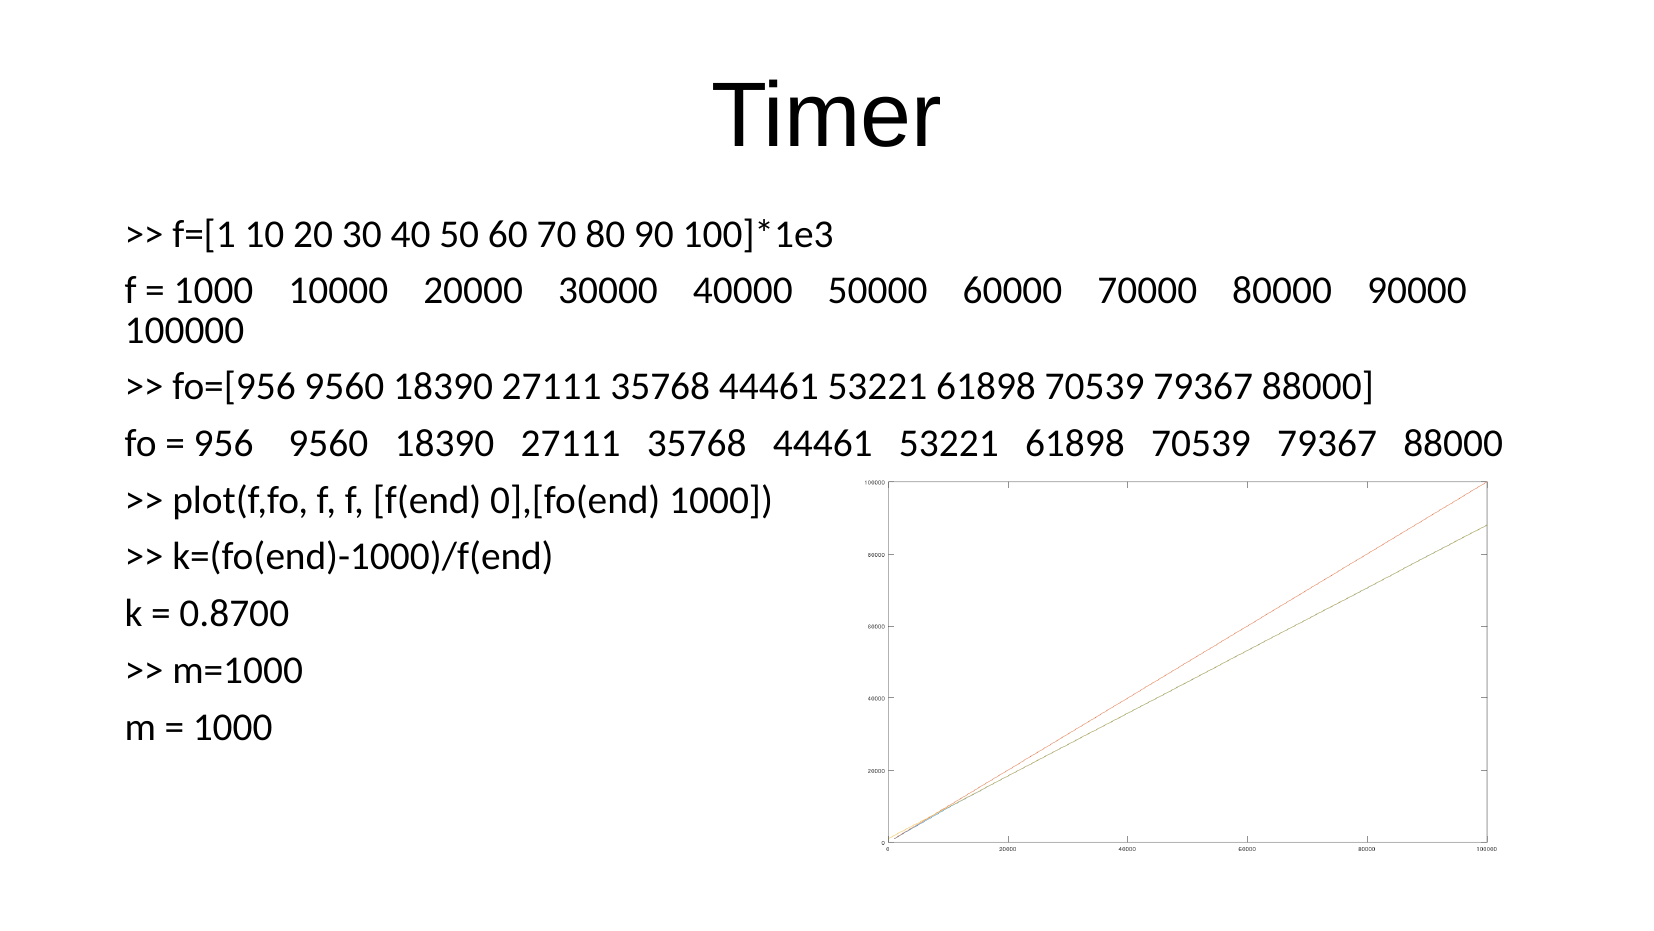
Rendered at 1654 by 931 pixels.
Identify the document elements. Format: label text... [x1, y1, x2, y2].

picture [856, 472, 1506, 860]
title Timer [82, 37, 1571, 193]
list >> f=[1 10 20 30 40 50 60 70 80 90 100]*1e3 f = 1000 10000 20000 30000 40000 50000 60000 70000 80000 90000 100000 >> fo=[956 9560 18390 27111 35768 44461 53221 61898 70539 79367 88000] fo = 956 9560 18390 27111 35768 44461 53221 61898 70539 79367 88000 >> plot(f,fo, f, f, [f(end) 0],[fo(end) 1000]) >> k=(fo(end)-1000)/f(end) k = 0.8700 >> m=1000 m = 1000 [82, 217, 1571, 758]
